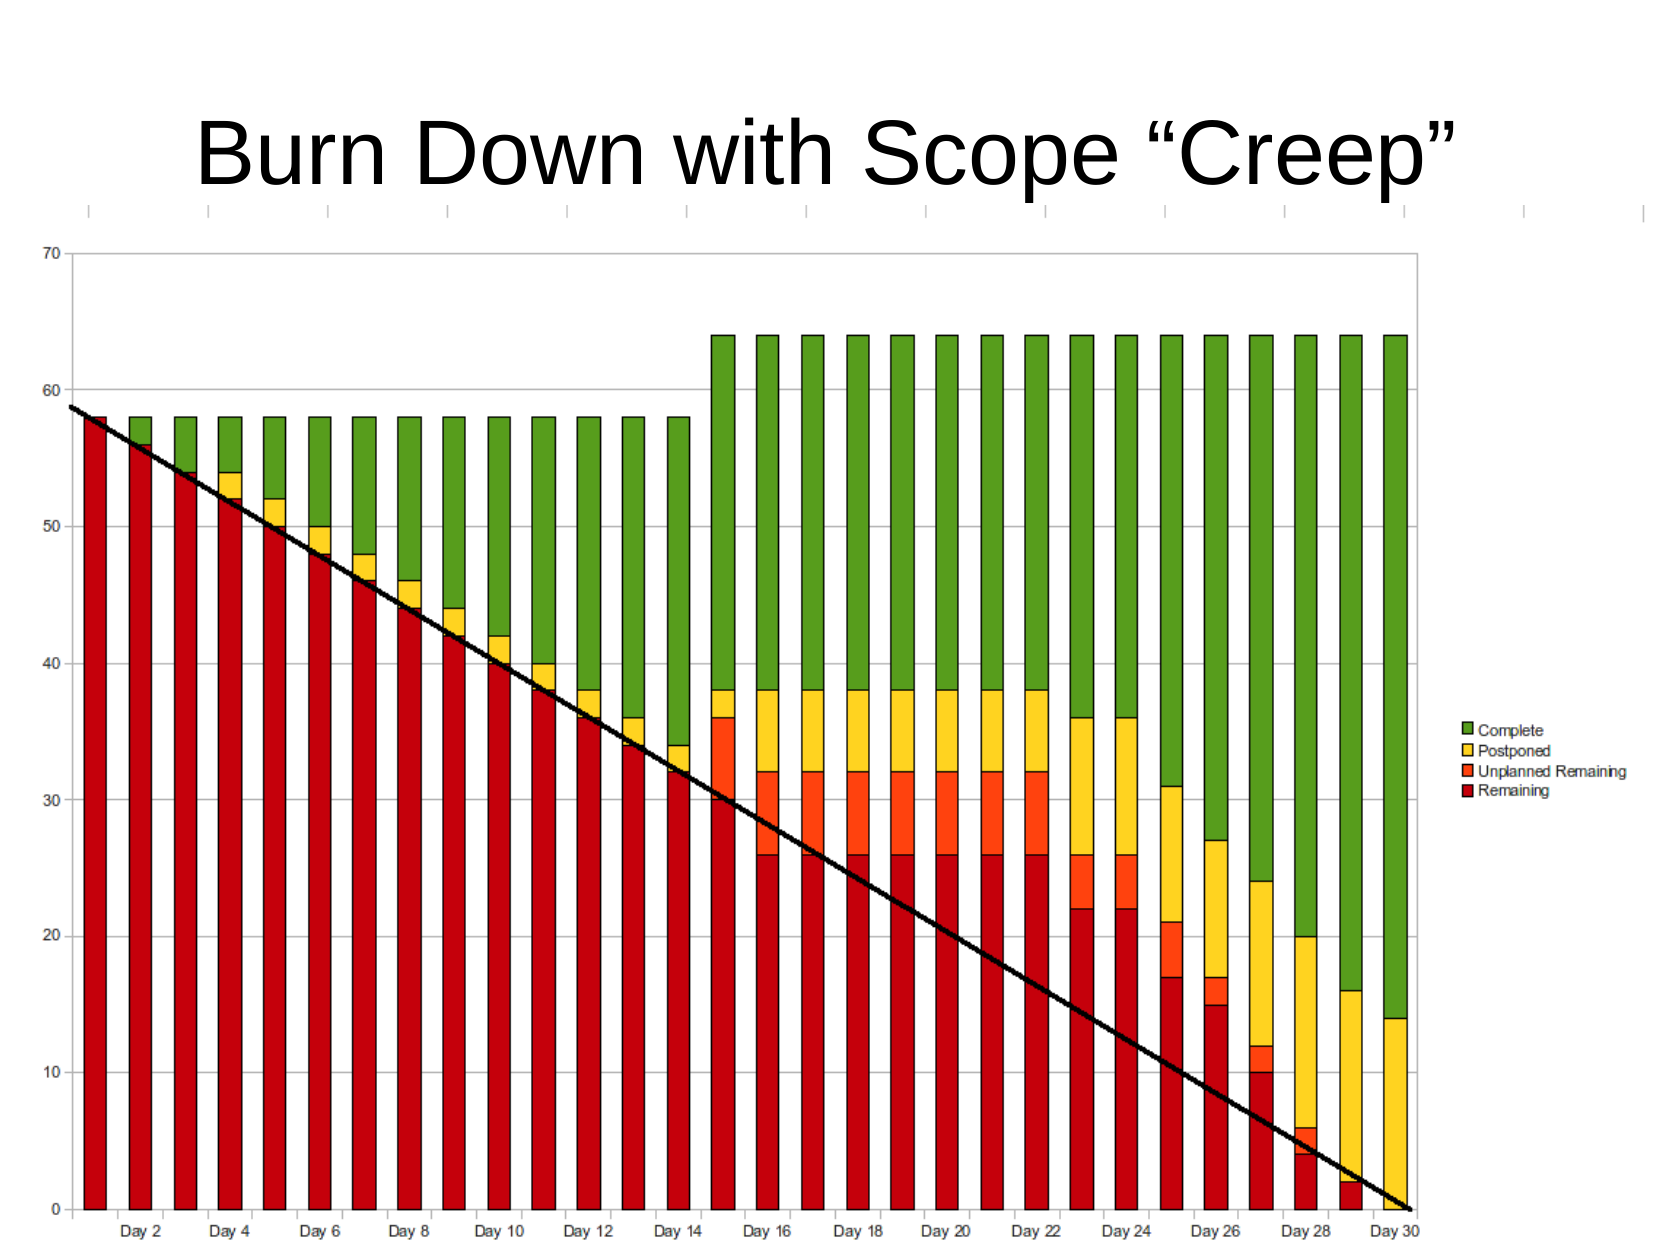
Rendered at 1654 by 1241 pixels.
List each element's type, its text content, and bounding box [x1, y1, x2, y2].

picture [5, 205, 1654, 1241]
title Burn Down with Scope “Creep” [82, 49, 1571, 205]
